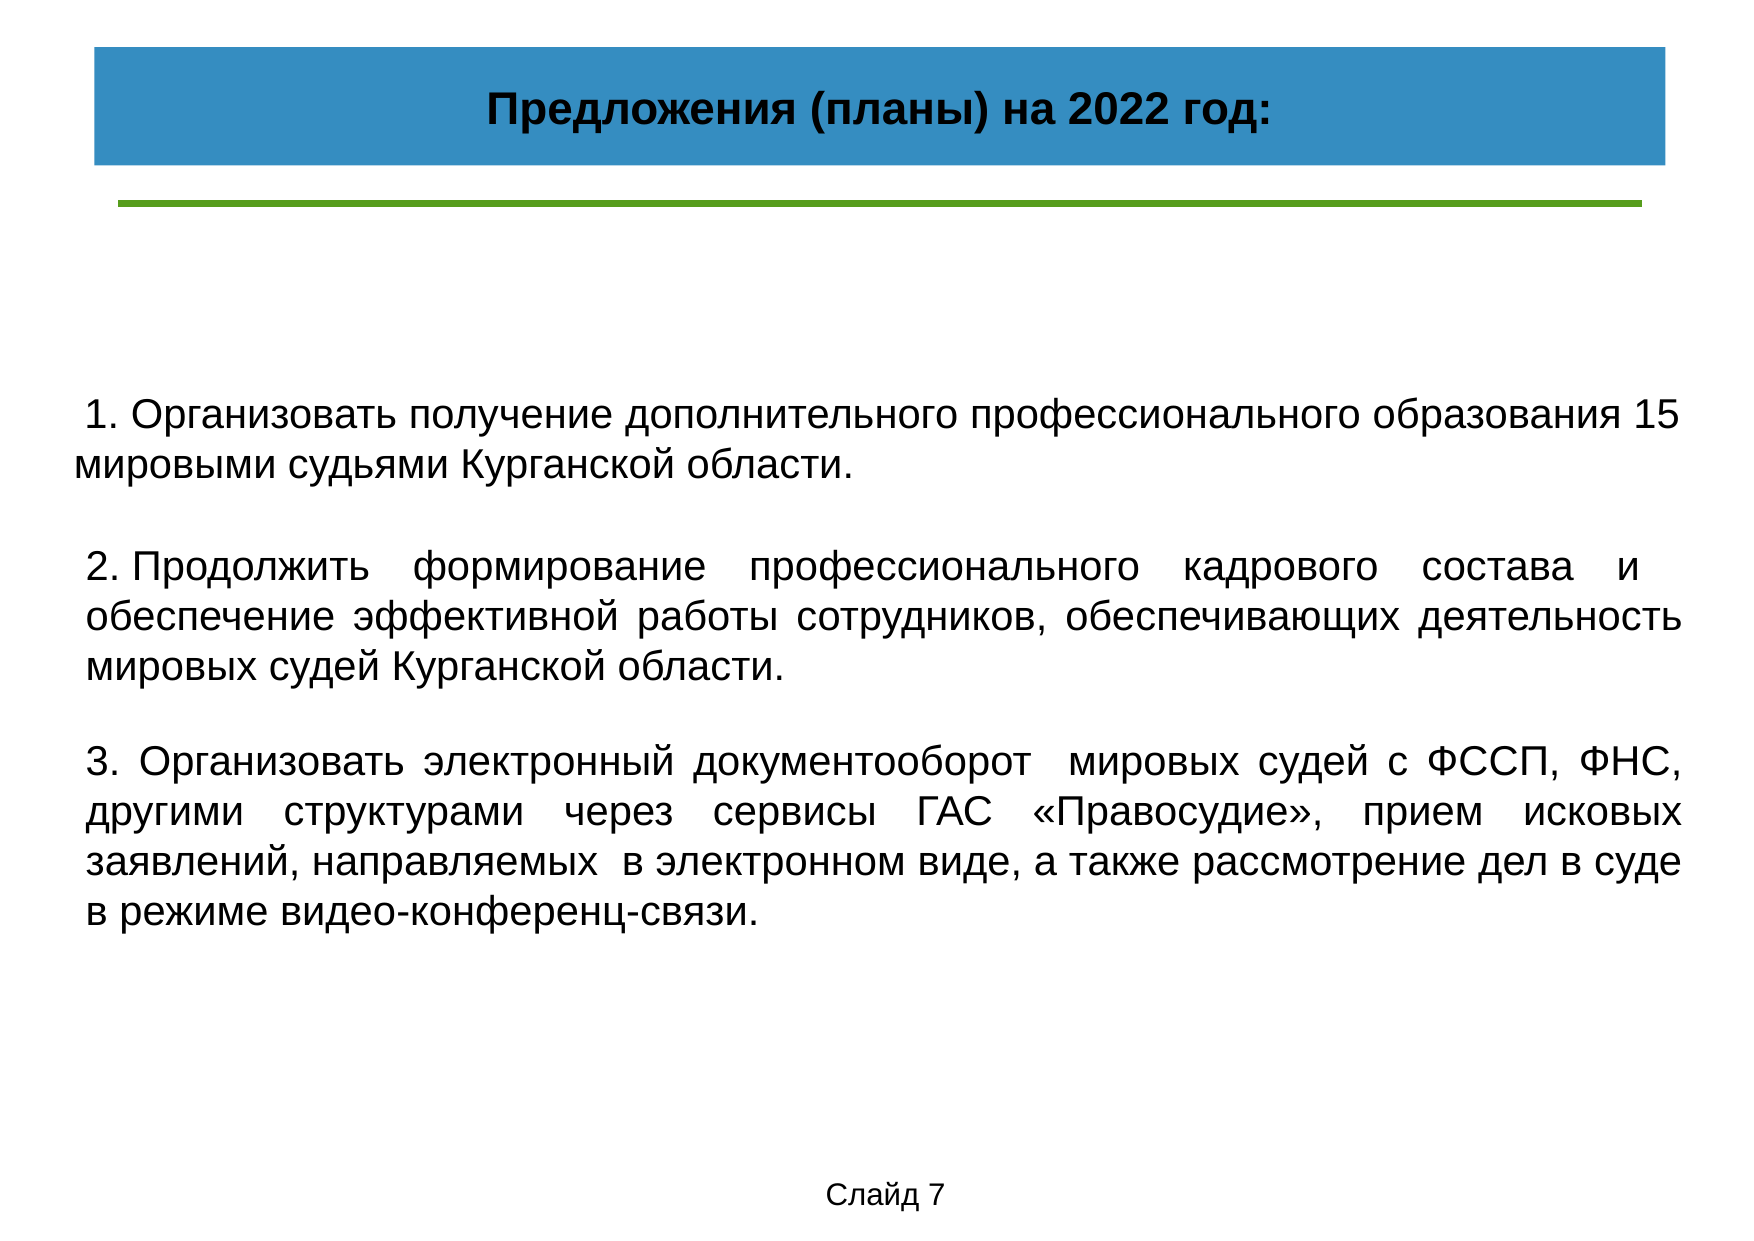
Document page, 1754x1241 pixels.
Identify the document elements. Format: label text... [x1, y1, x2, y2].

text_box [118, 200, 1642, 207]
text_box Слайд 7 [744, 1169, 1028, 1219]
text_box 2. Продолжить формирование профессионального кадрового состава и обеспечение эффективной работы сотрудников, обеспечивающих деятельность мировых судей Курганской области. 3. Организовать электронный документооборот мировых судей с ФССП, ФНС, другими структурами через сервисы ГАС «Правосудие», прием исковых заявлений, направляемых в электронном виде, а также рассмотрение дел в суде в режиме видео-конференц-связи. [70, 531, 1698, 1069]
text_box 1. Организовать получение дополнительного профессионального образования 15 мировыми судьями Курганской области. [58, 289, 1695, 514]
text_box Предложения (планы) на 2022 год: [94, 47, 1666, 166]
